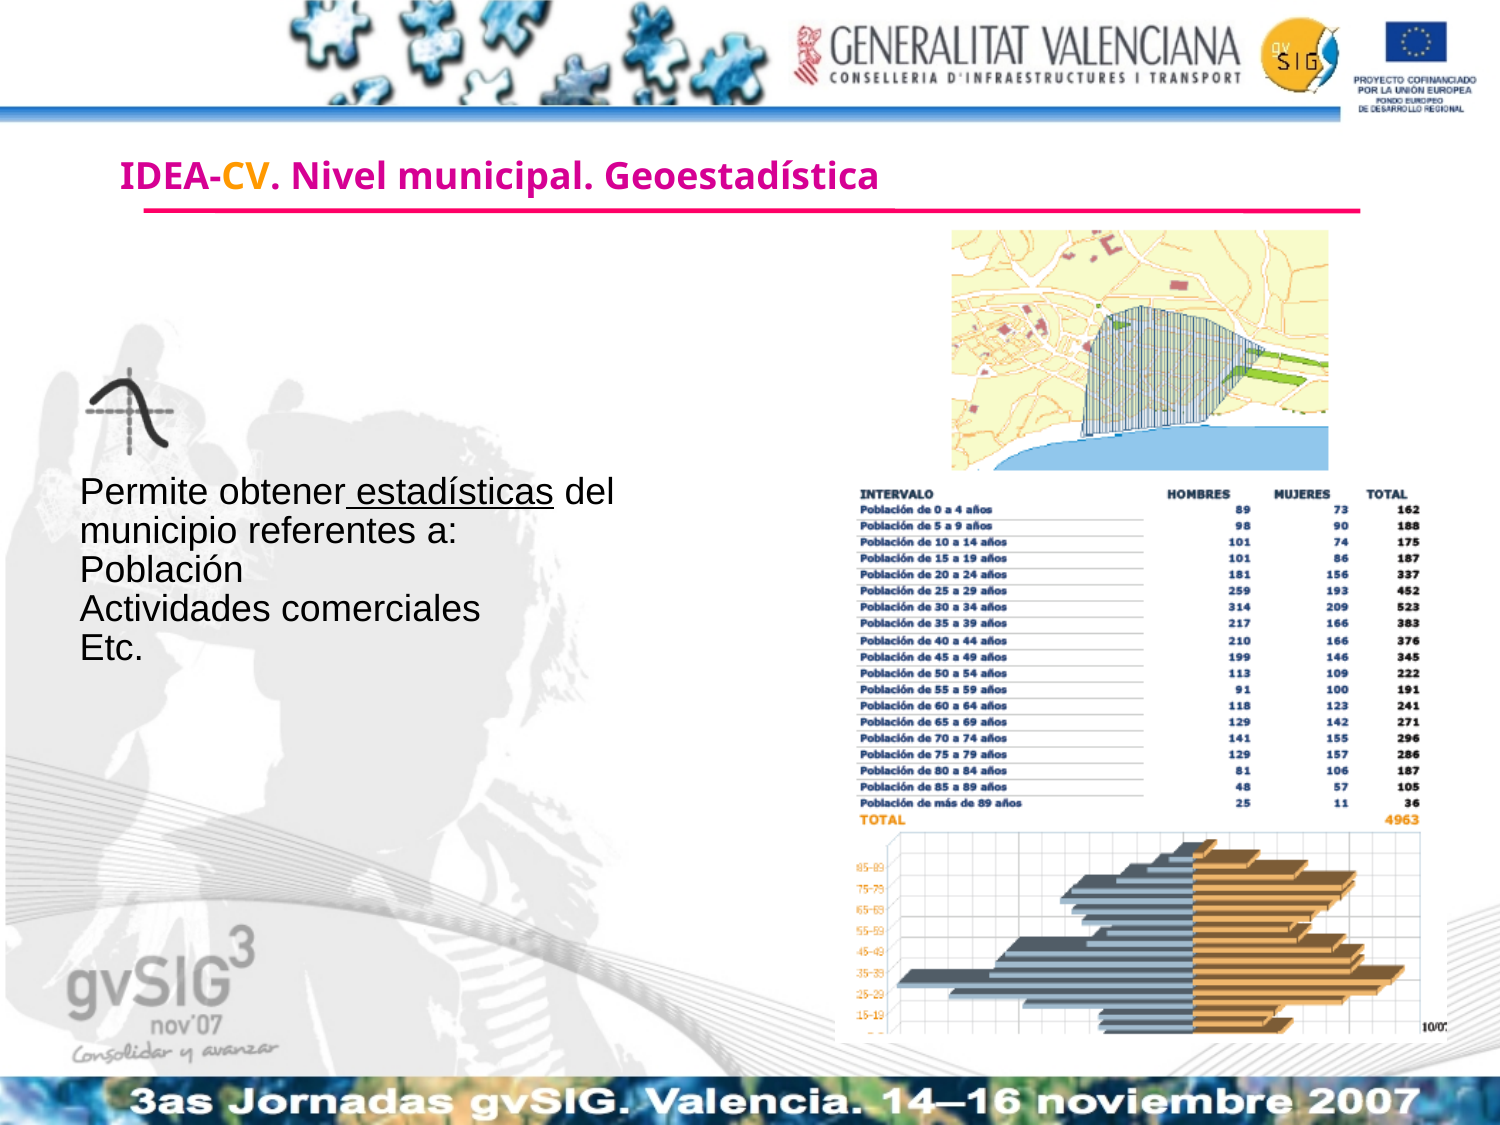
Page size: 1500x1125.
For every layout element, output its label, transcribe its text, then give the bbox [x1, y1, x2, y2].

text_box Permite obtener estadísticas del municipio referentes a: Población Actividades comerciales Etc. [64, 465, 685, 677]
text_box IDEA-CV. Nivel municipal. Geoestadística [105, 135, 896, 209]
picture [0, 0, 1500, 1125]
